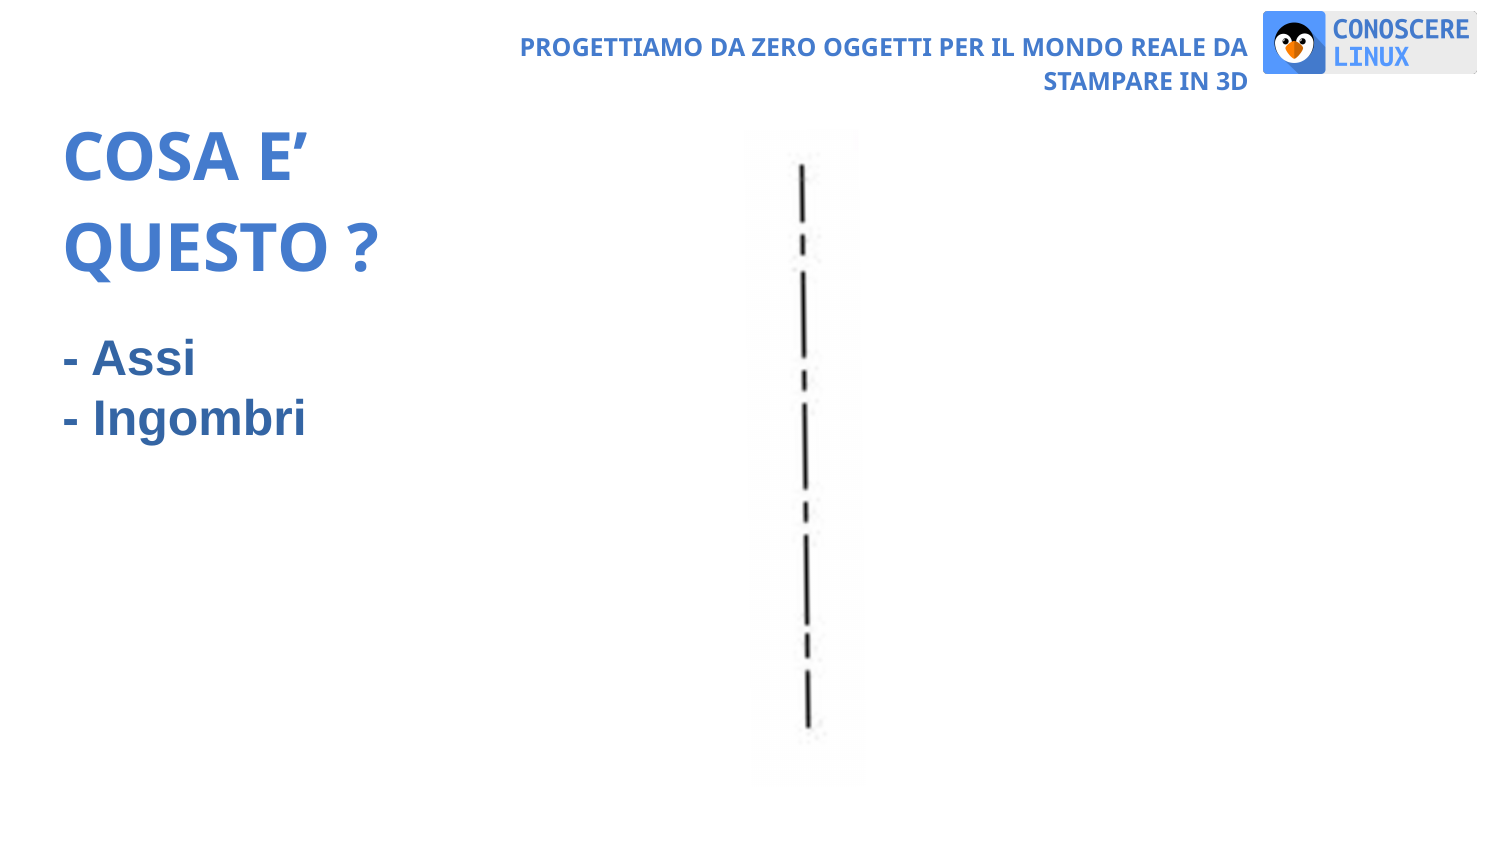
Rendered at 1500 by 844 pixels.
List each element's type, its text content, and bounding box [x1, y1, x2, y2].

title - Assi - Ingombri [47, 307, 558, 461]
picture [744, 129, 866, 787]
text_box COSA E’ QUESTO ? [47, 102, 603, 189]
picture [1263, 11, 1477, 74]
text_box PROGETTIAMO DA ZERO OGGETTI PER IL MONDO REALE DA STAMPARE IN 3D [437, 21, 1264, 91]
